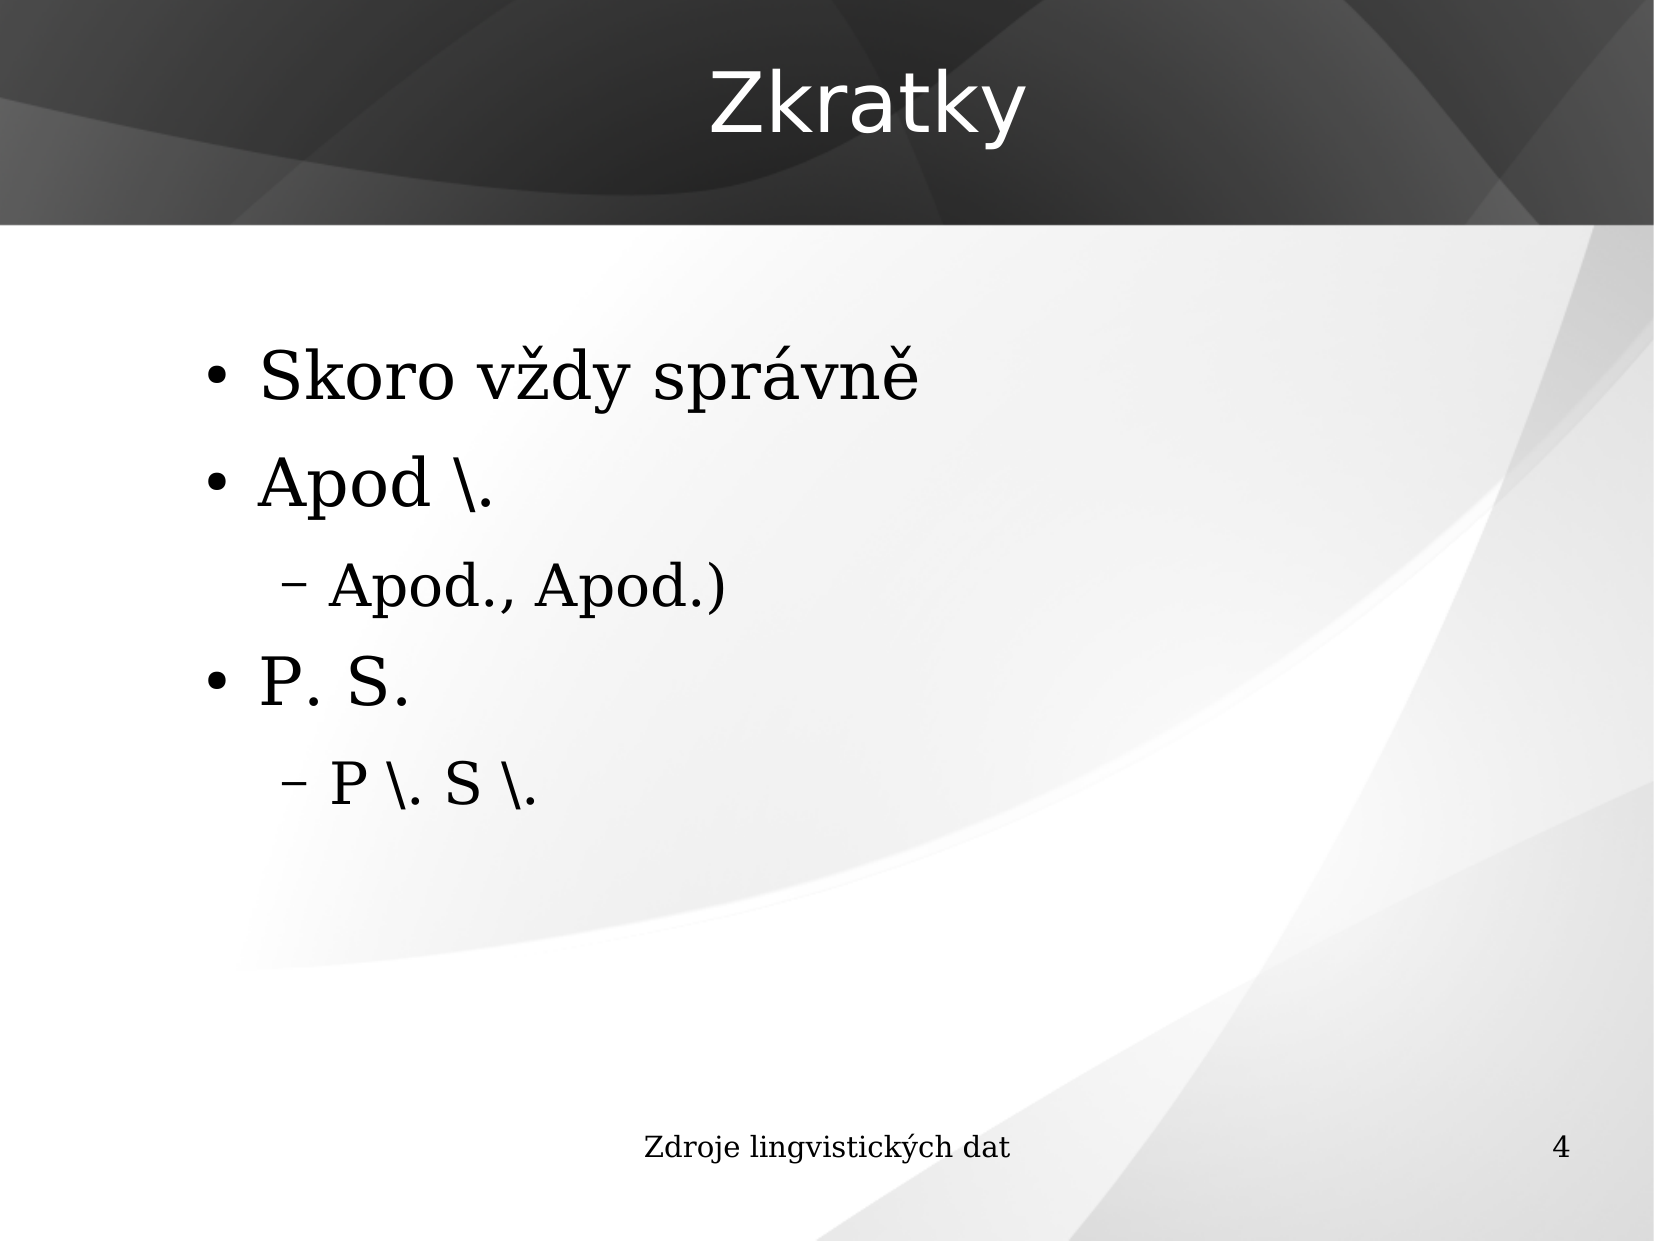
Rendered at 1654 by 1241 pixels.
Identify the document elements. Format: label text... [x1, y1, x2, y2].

title Zkratky [124, 0, 1613, 208]
picture [0, 0, 1654, 1241]
list Skoro vždy správně Apod \. Apod., Apod.) P. S. P \. S \. [187, 337, 1538, 1013]
